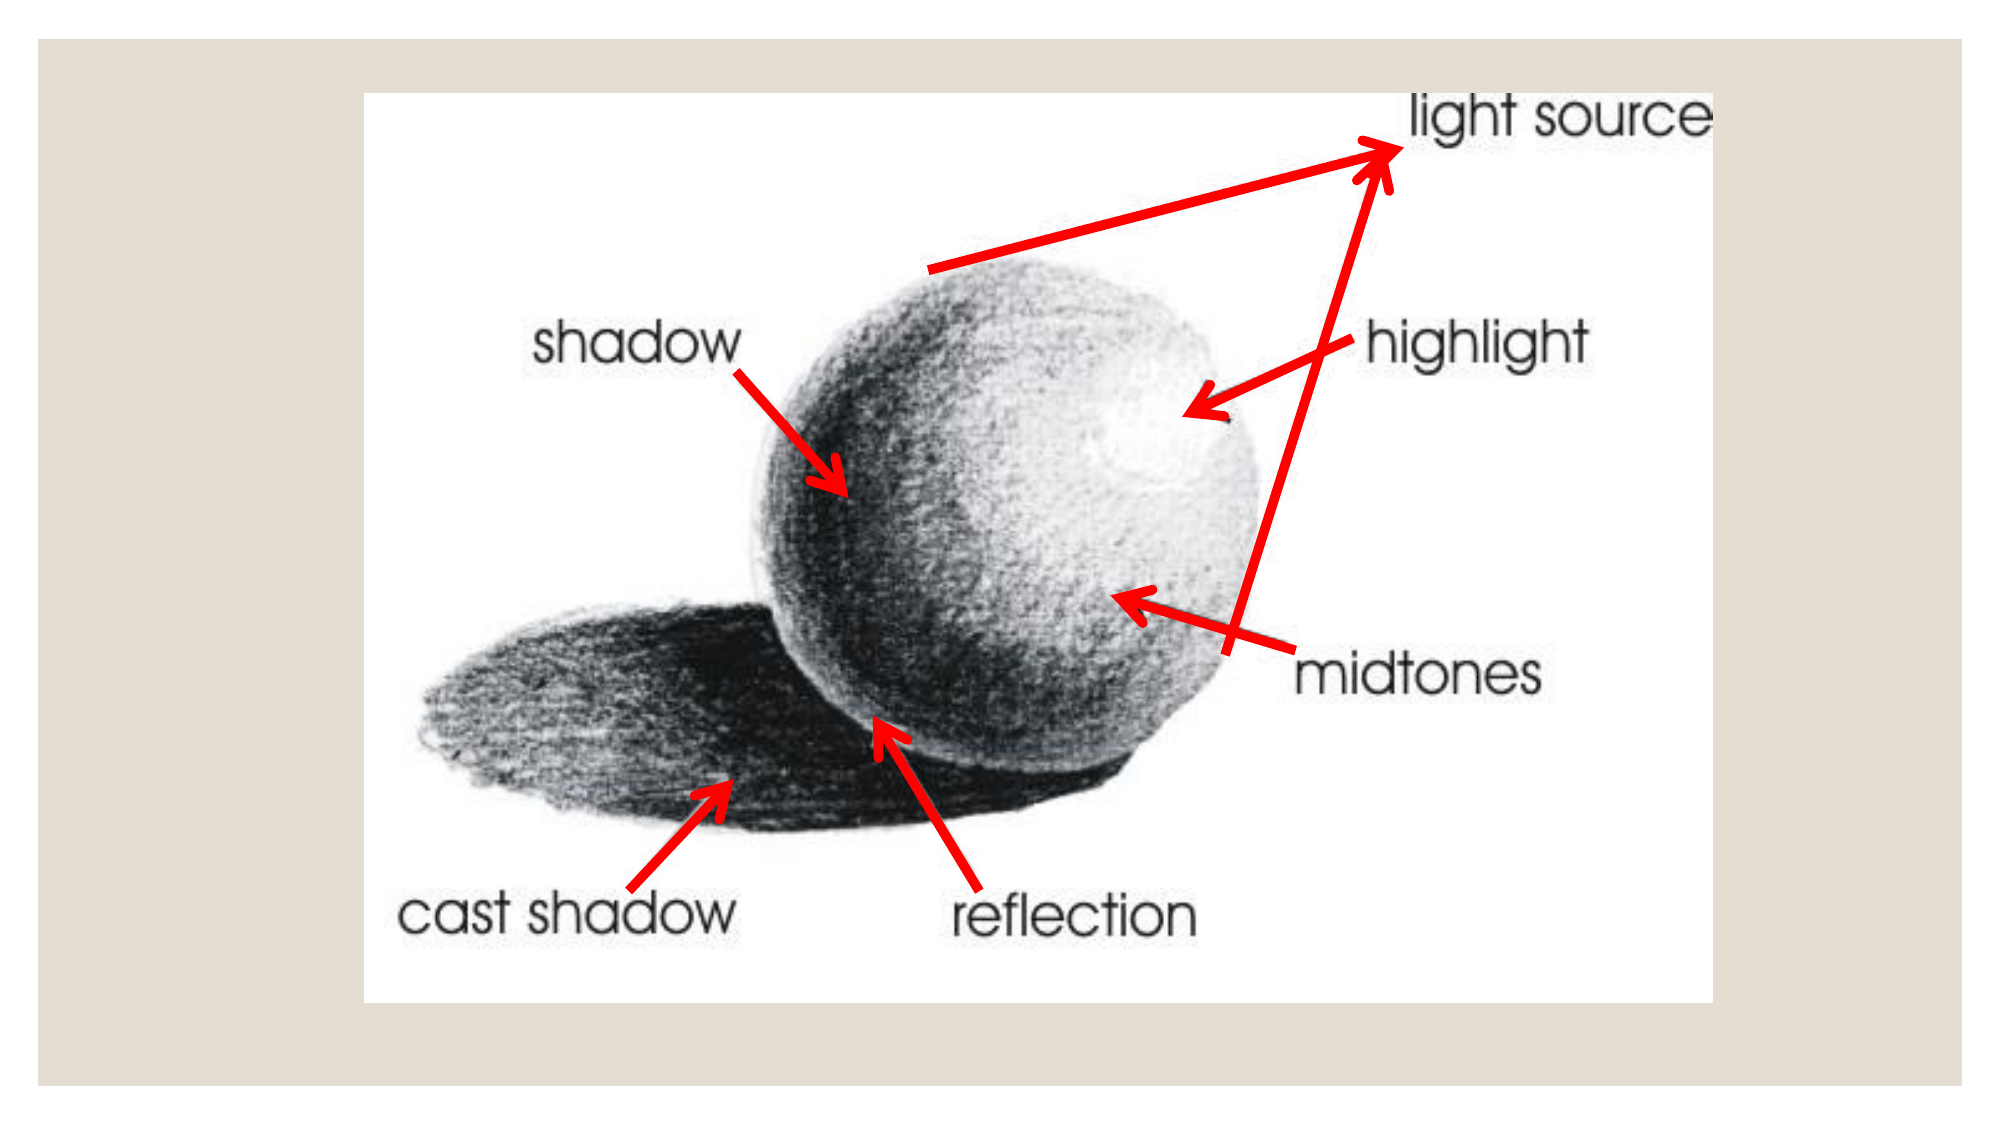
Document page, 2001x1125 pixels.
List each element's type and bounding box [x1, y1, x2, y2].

text_box [732, 368, 849, 499]
picture [364, 94, 1713, 1003]
text_box [872, 715, 984, 894]
text_box [625, 779, 734, 895]
text_box [926, 135, 1405, 657]
